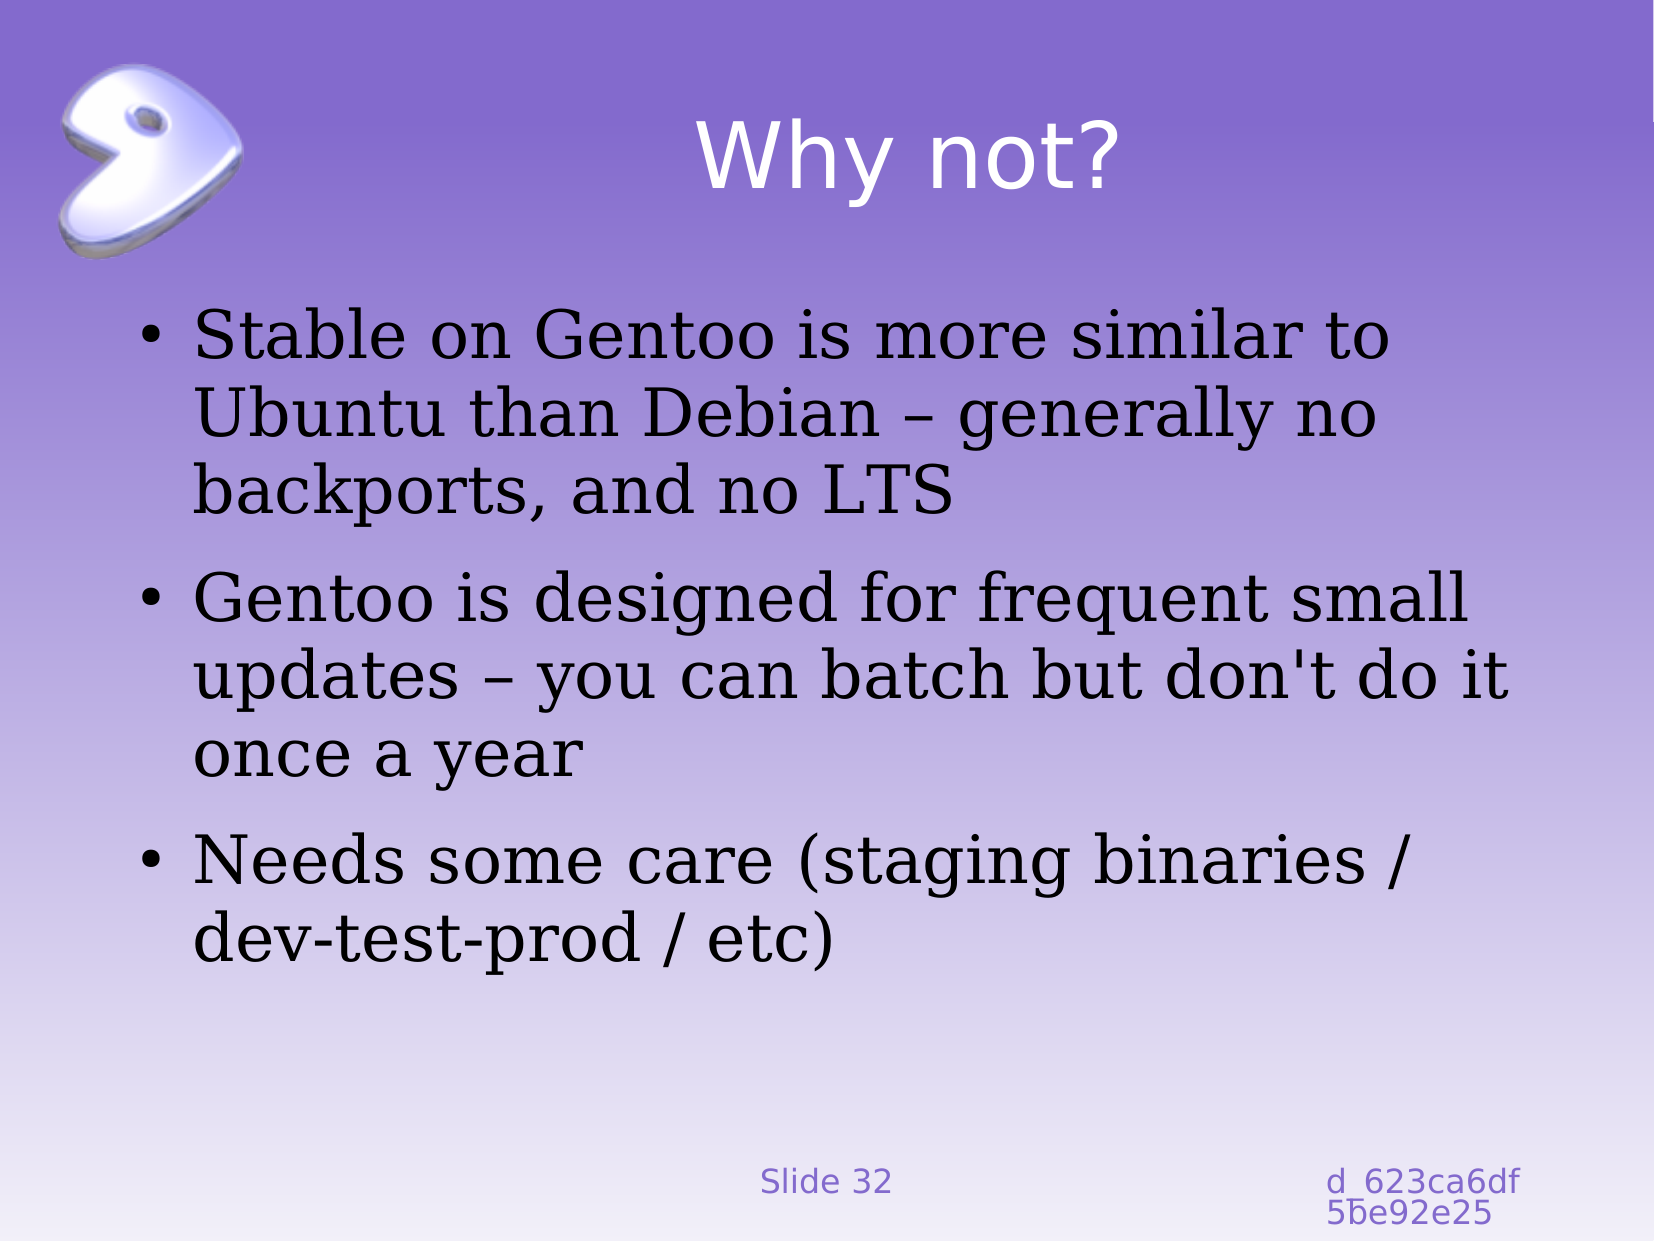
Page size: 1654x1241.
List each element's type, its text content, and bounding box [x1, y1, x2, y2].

list Stable on Gentoo is more similar to Ubuntu than Debian – generally no backports, and no LTS Gentoo is designed for frequent small updates – you can batch but don't do it once a year Needs some care (staging binaries / dev-test-prod / etc) [121, 296, 1534, 1127]
title Why not? [288, 44, 1531, 268]
picture [49, 61, 248, 266]
